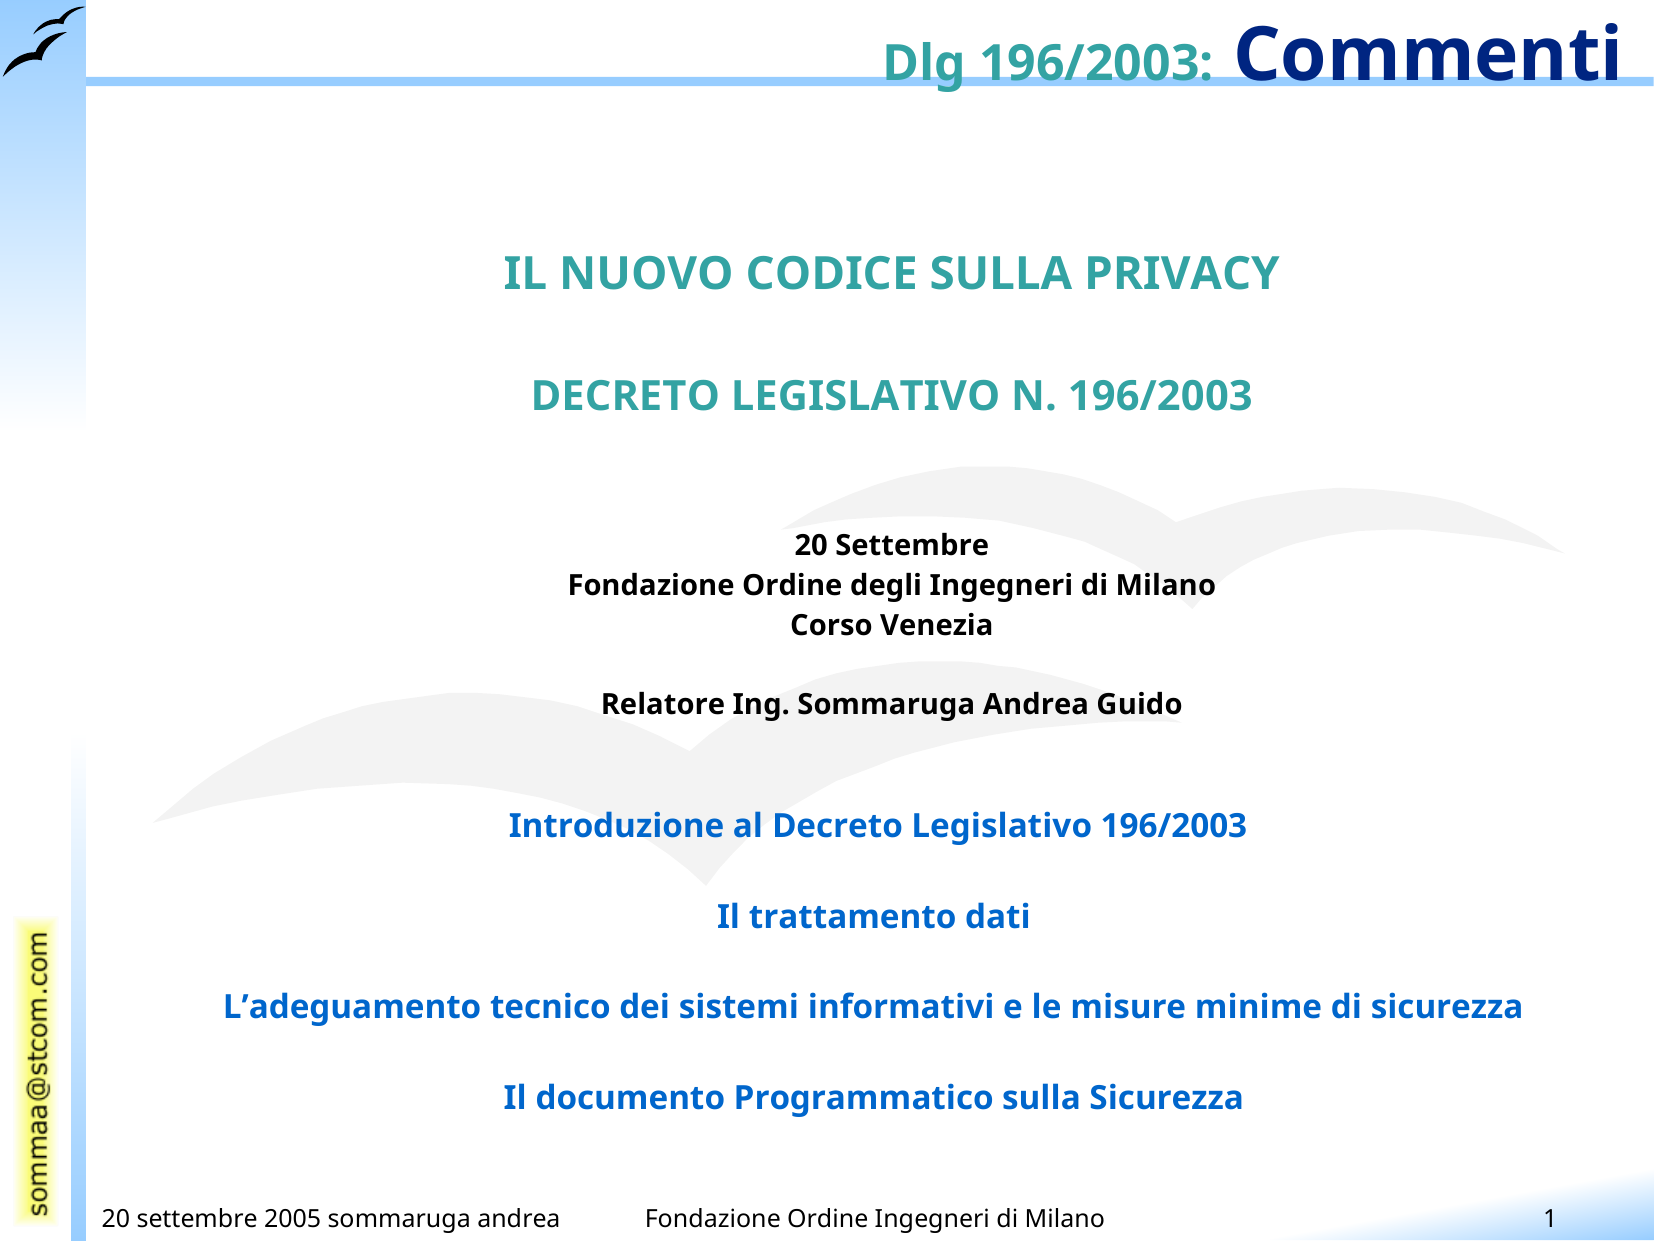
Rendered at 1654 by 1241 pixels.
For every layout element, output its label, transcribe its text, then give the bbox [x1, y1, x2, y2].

picture [12, 915, 60, 1228]
list [88, 149, 1631, 1203]
title Dlg 196/2003: Commenti [85, 0, 1654, 104]
subtitle IL NUOVO CODICE SULLA PRIVACY DECRETO LEGISLATIVO N. 196/2003 20 Settembre Fondazione Ordine degli Ingegneri di Milano Corso Venezia Relatore Ing. Sommaruga Andrea Guido Introduzione al Decreto Legislativo 196/2003 Il trattamento dati L’adeguamento tecnico dei sistemi informativi e le misure minime di sicurezza Il documento Programmatico sulla Sicurezza [85, 134, 1628, 1163]
